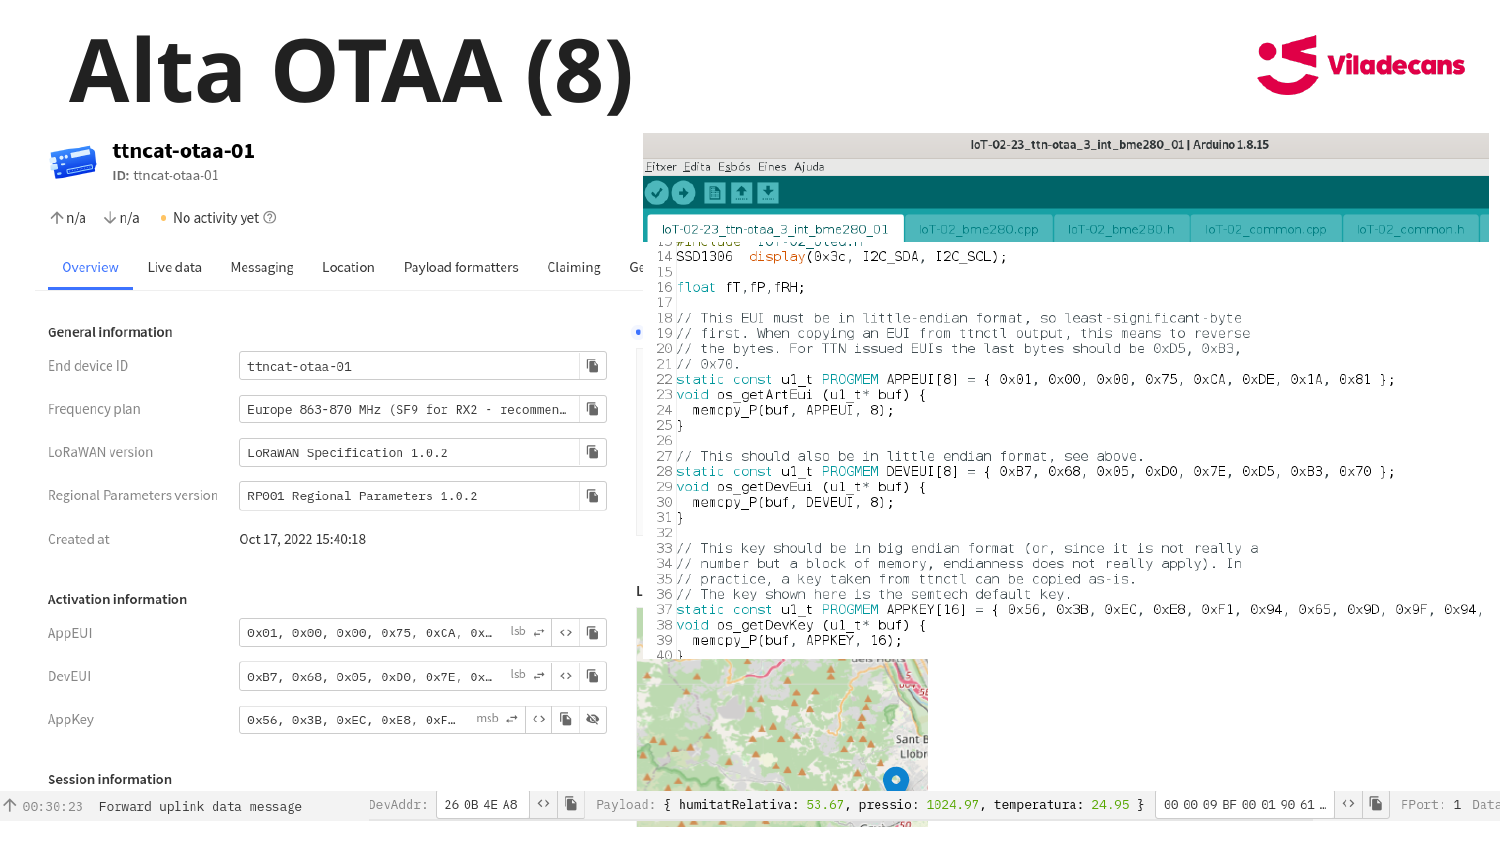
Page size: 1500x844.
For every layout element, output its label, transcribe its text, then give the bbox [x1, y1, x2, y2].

picture [1453, 35, 1465, 95]
title Alta OTAA (8) [55, 0, 1453, 132]
picture [0, 133, 1500, 827]
